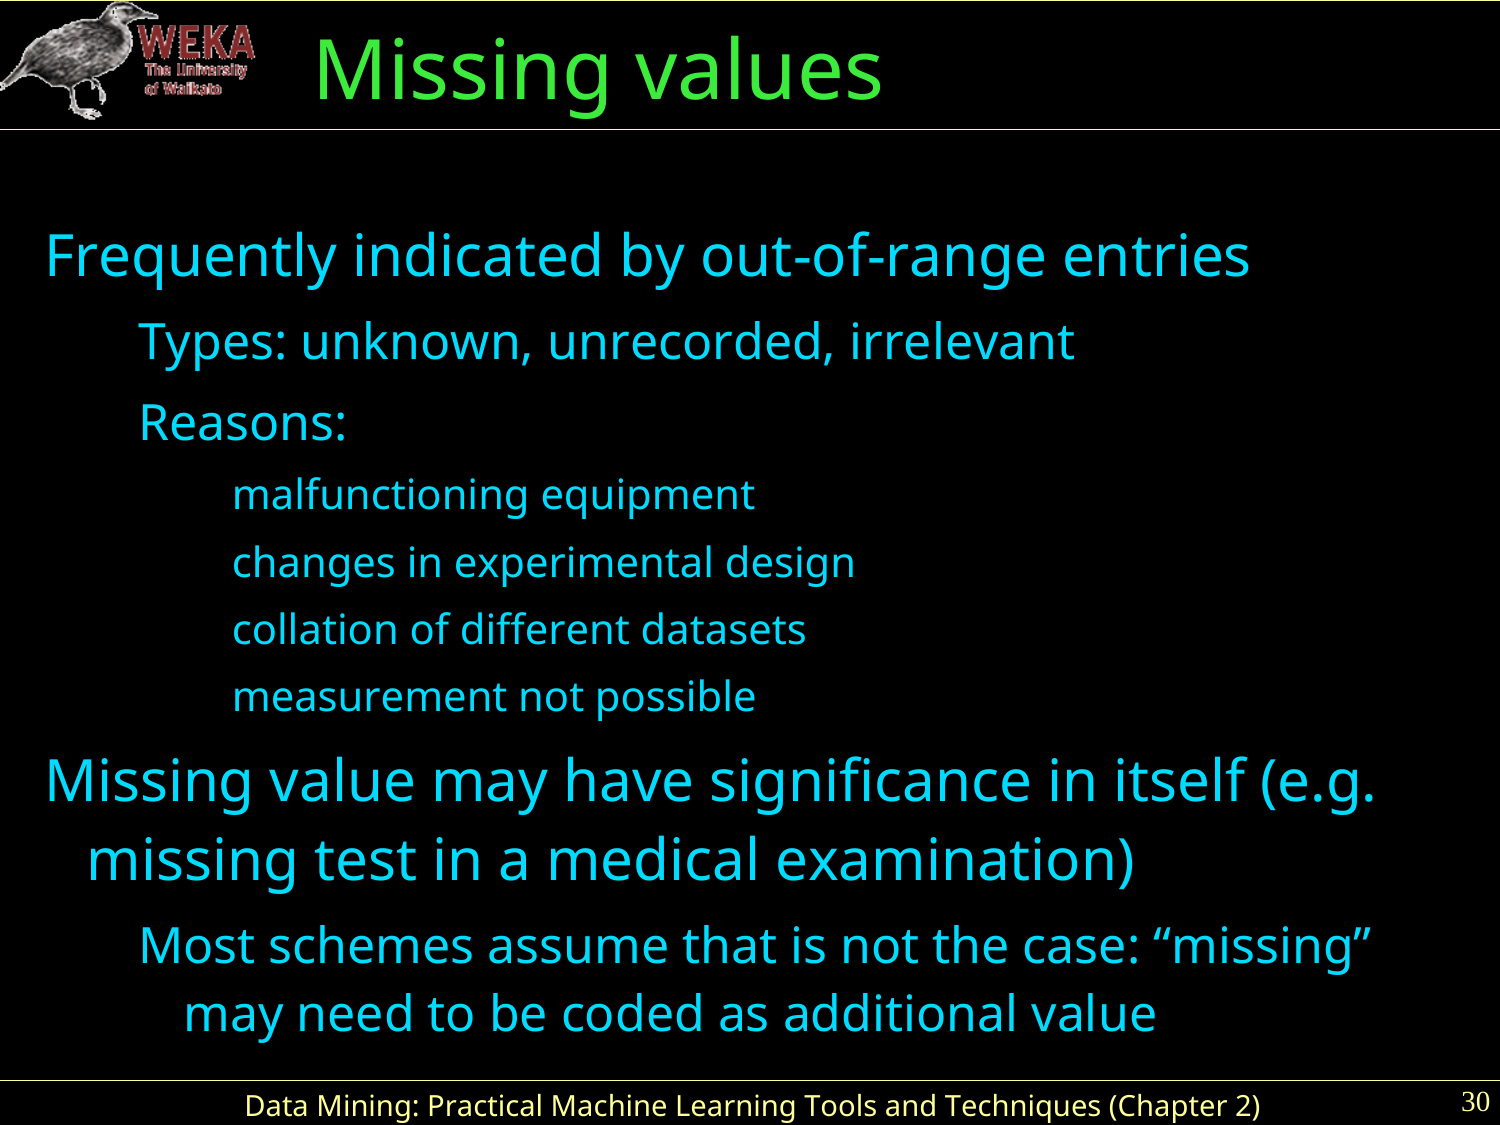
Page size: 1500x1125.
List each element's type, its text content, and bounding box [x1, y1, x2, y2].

text_box Frequently indicated by out-of-range entries Types: unknown, unrecorded, irrelevant Reasons: malfunctioning equipment changes in experimental design collation of different datasets measurement not possible Missing value may have significance in itself (e.g. missing test in a medical examination) Most schemes assume that is not the case: “missing” may need to be coded as additional value [29, 206, 1447, 935]
picture [0, 1, 266, 129]
title Missing values [297, 0, 1500, 148]
